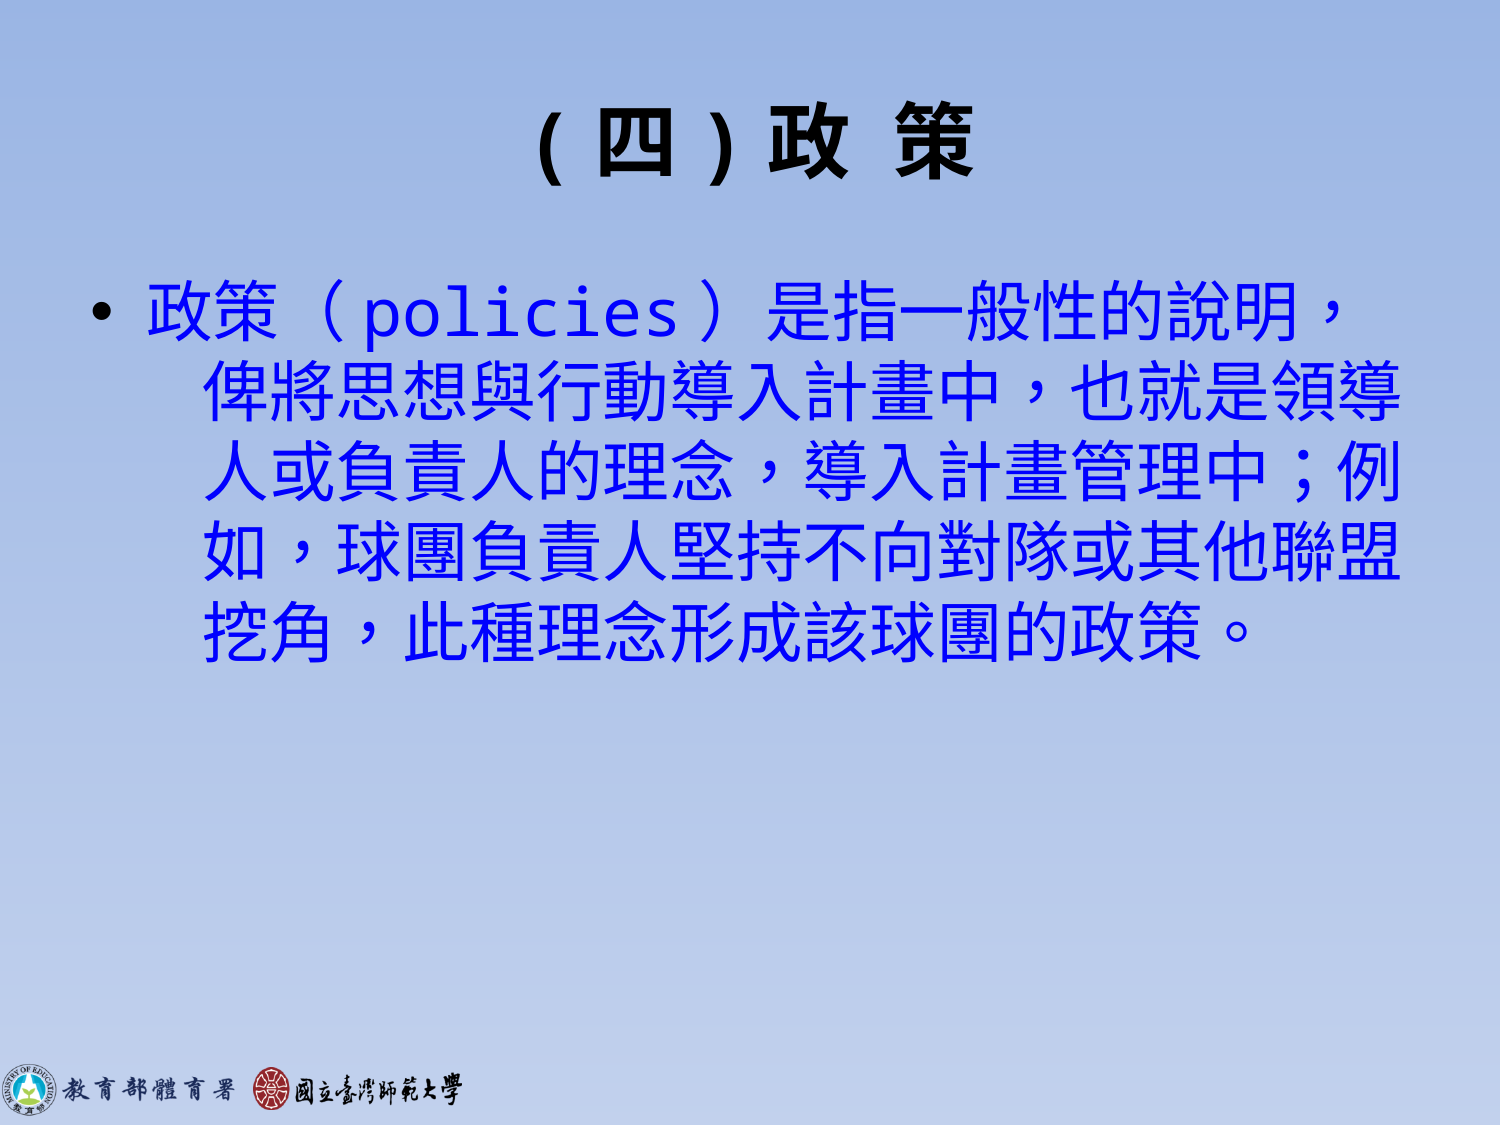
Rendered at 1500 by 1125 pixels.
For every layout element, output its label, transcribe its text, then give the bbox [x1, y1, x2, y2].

title (四)政 策 [75, 45, 1426, 233]
list 政策（policies）是指一般性的說明，俾將思想與行動導入計畫中，也就是領導人或負責人的理念，導入計畫管理中；例如，球團負責人堅持不向對隊或其他聯盟挖角，此種理念形成該球團的政策。 [75, 262, 1426, 1005]
